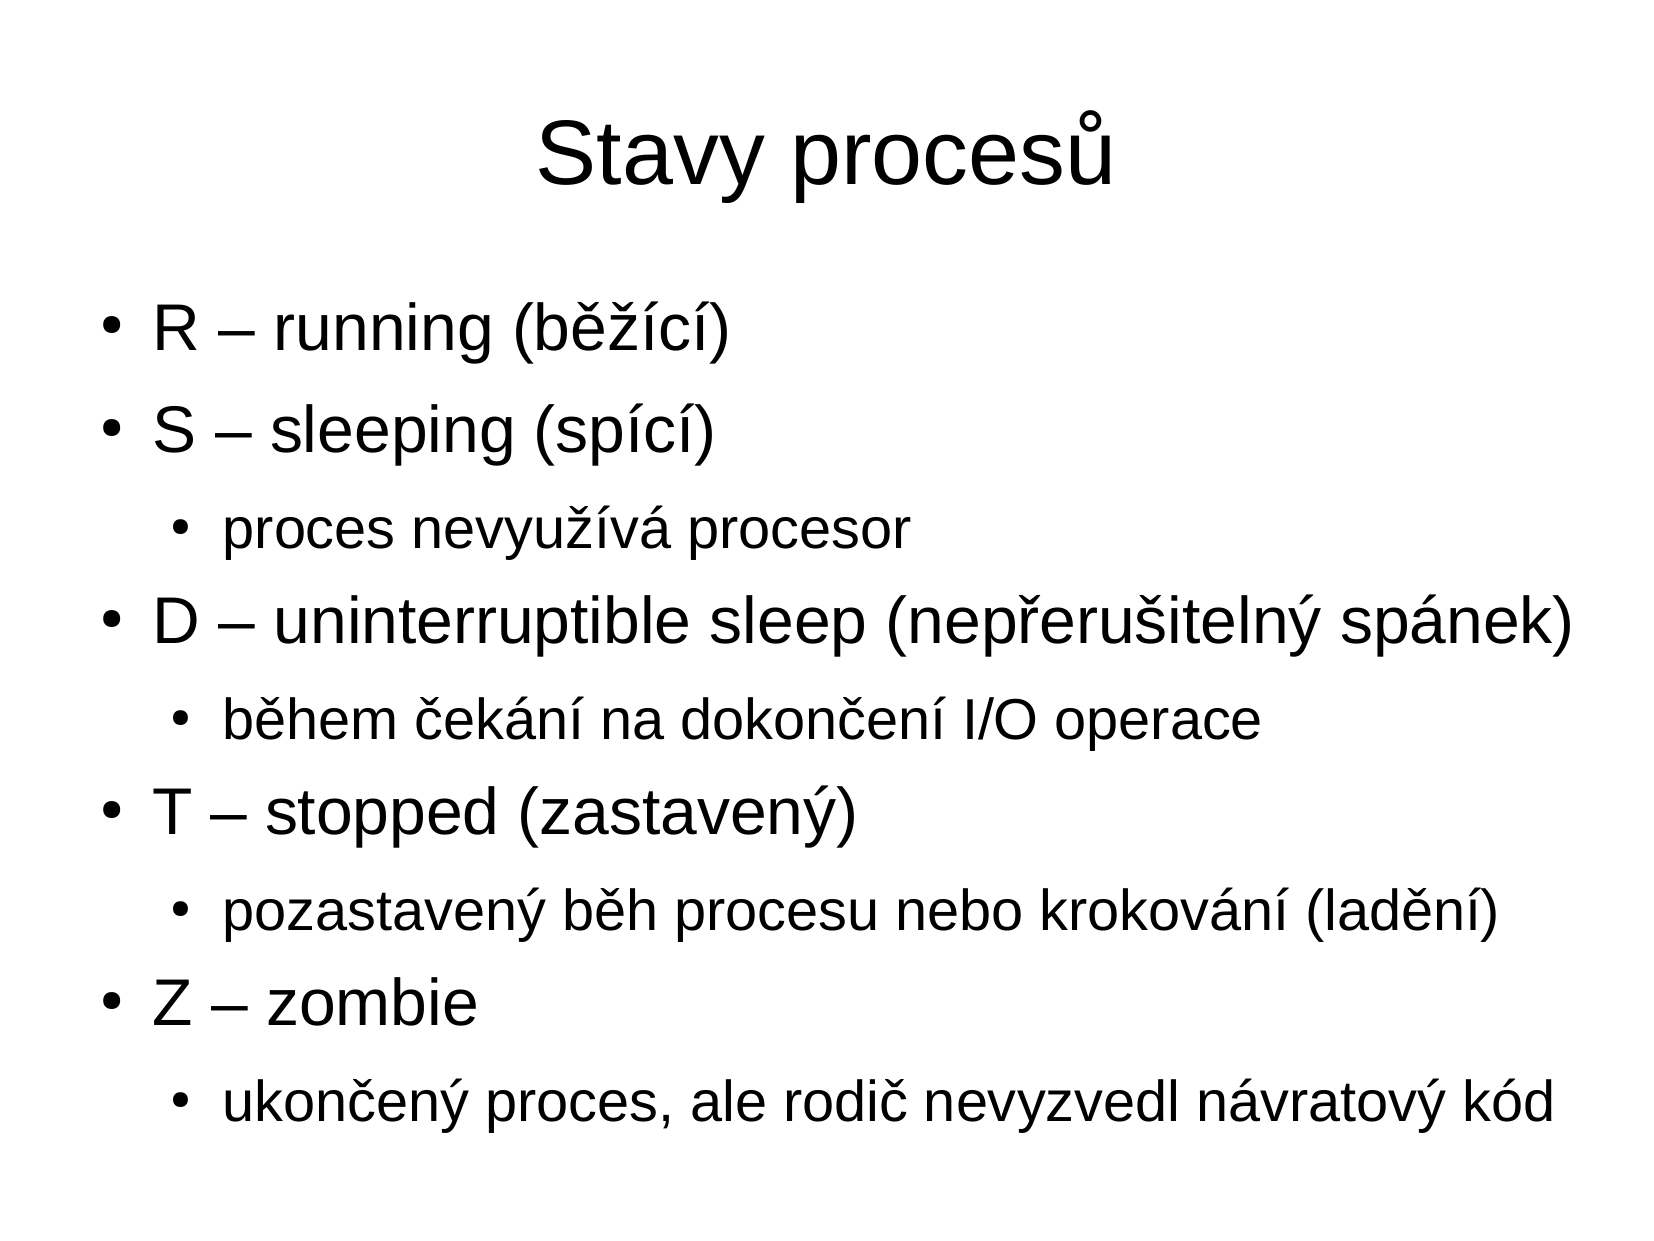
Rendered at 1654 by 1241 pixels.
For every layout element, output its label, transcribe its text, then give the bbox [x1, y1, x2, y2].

list R – running (běžící) S – sleeping (spící) proces nevyužívá procesor D – uninterruptible sleep (nepřerušitelný spánek) během čekání na dokončení I/O operace T – stopped (zastavený) pozastavený běh procesu nebo krokování (ladění) Z – zombie ukončený proces, ale rodič nevyzvedl návratový kód [82, 290, 1595, 1142]
title Stavy procesů [82, 56, 1571, 250]
